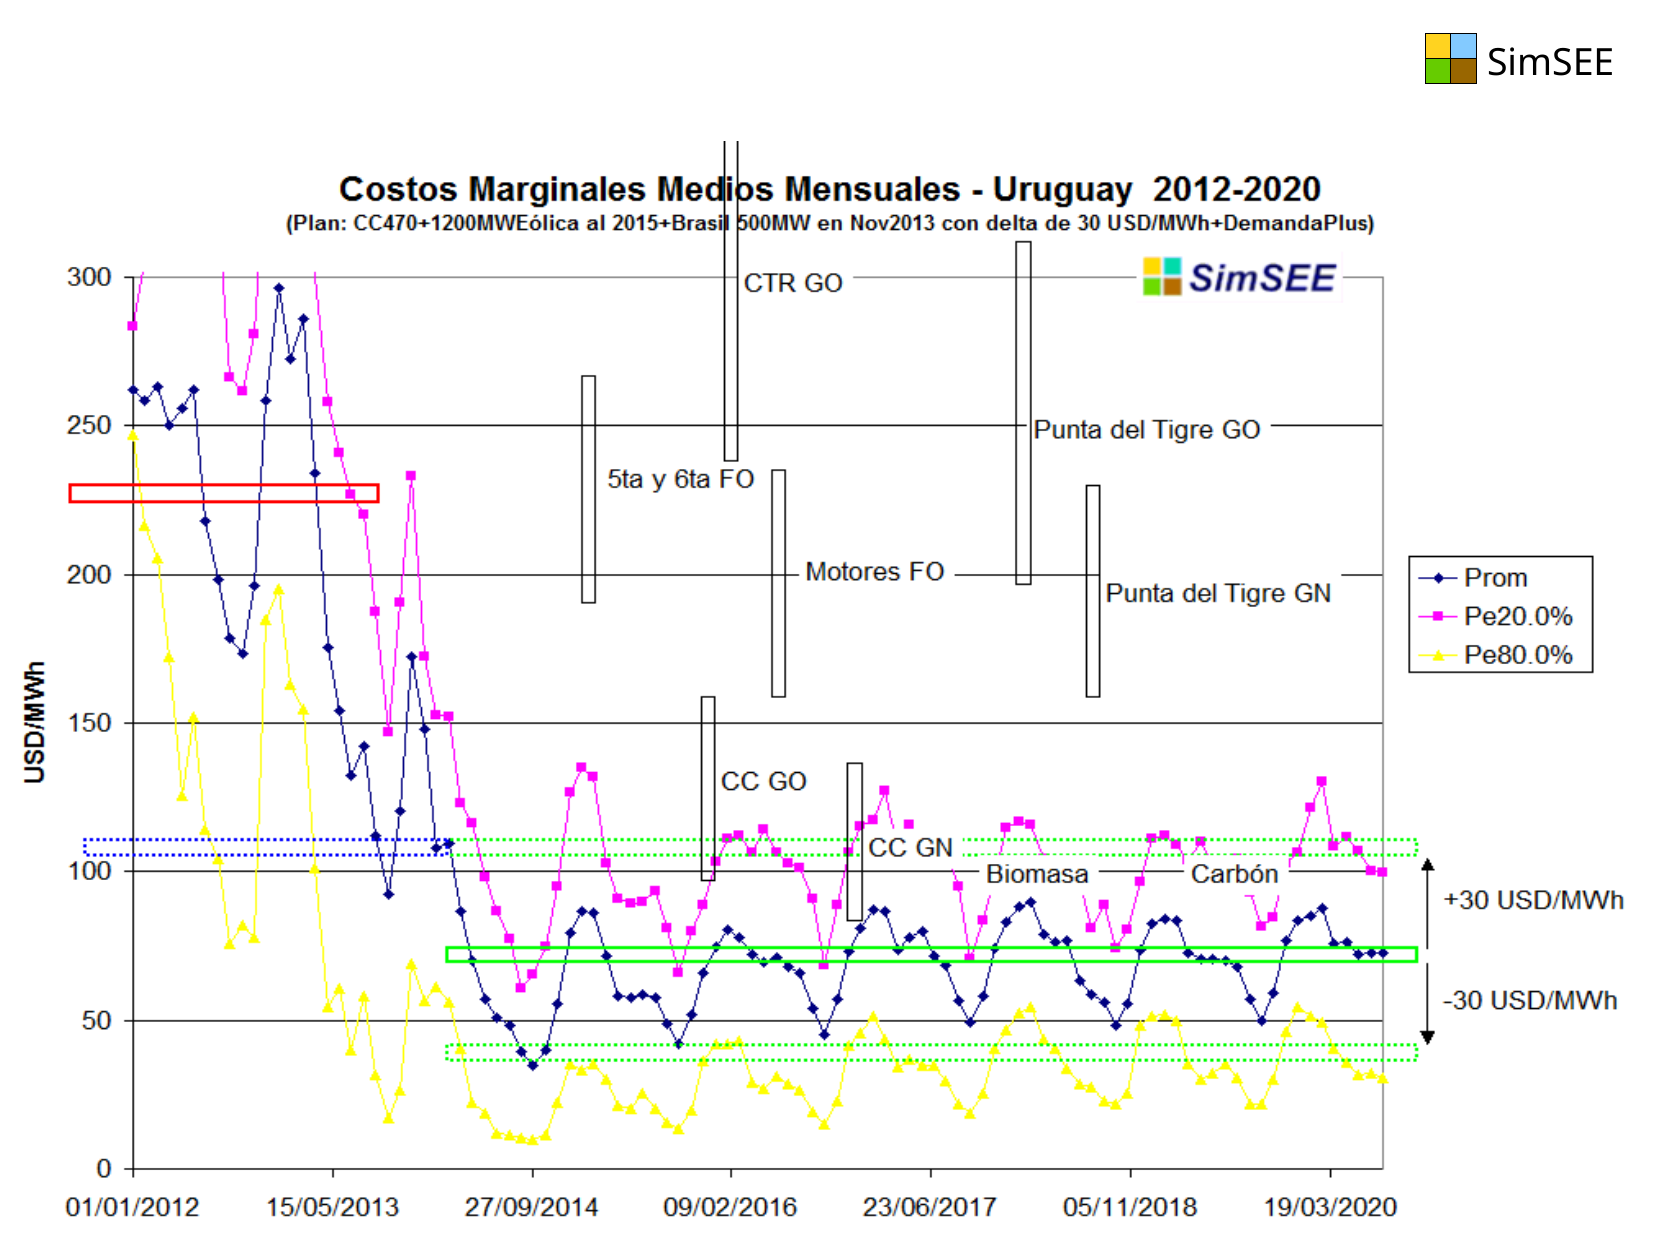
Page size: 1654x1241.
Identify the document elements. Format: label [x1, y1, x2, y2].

picture [0, 141, 1654, 1241]
